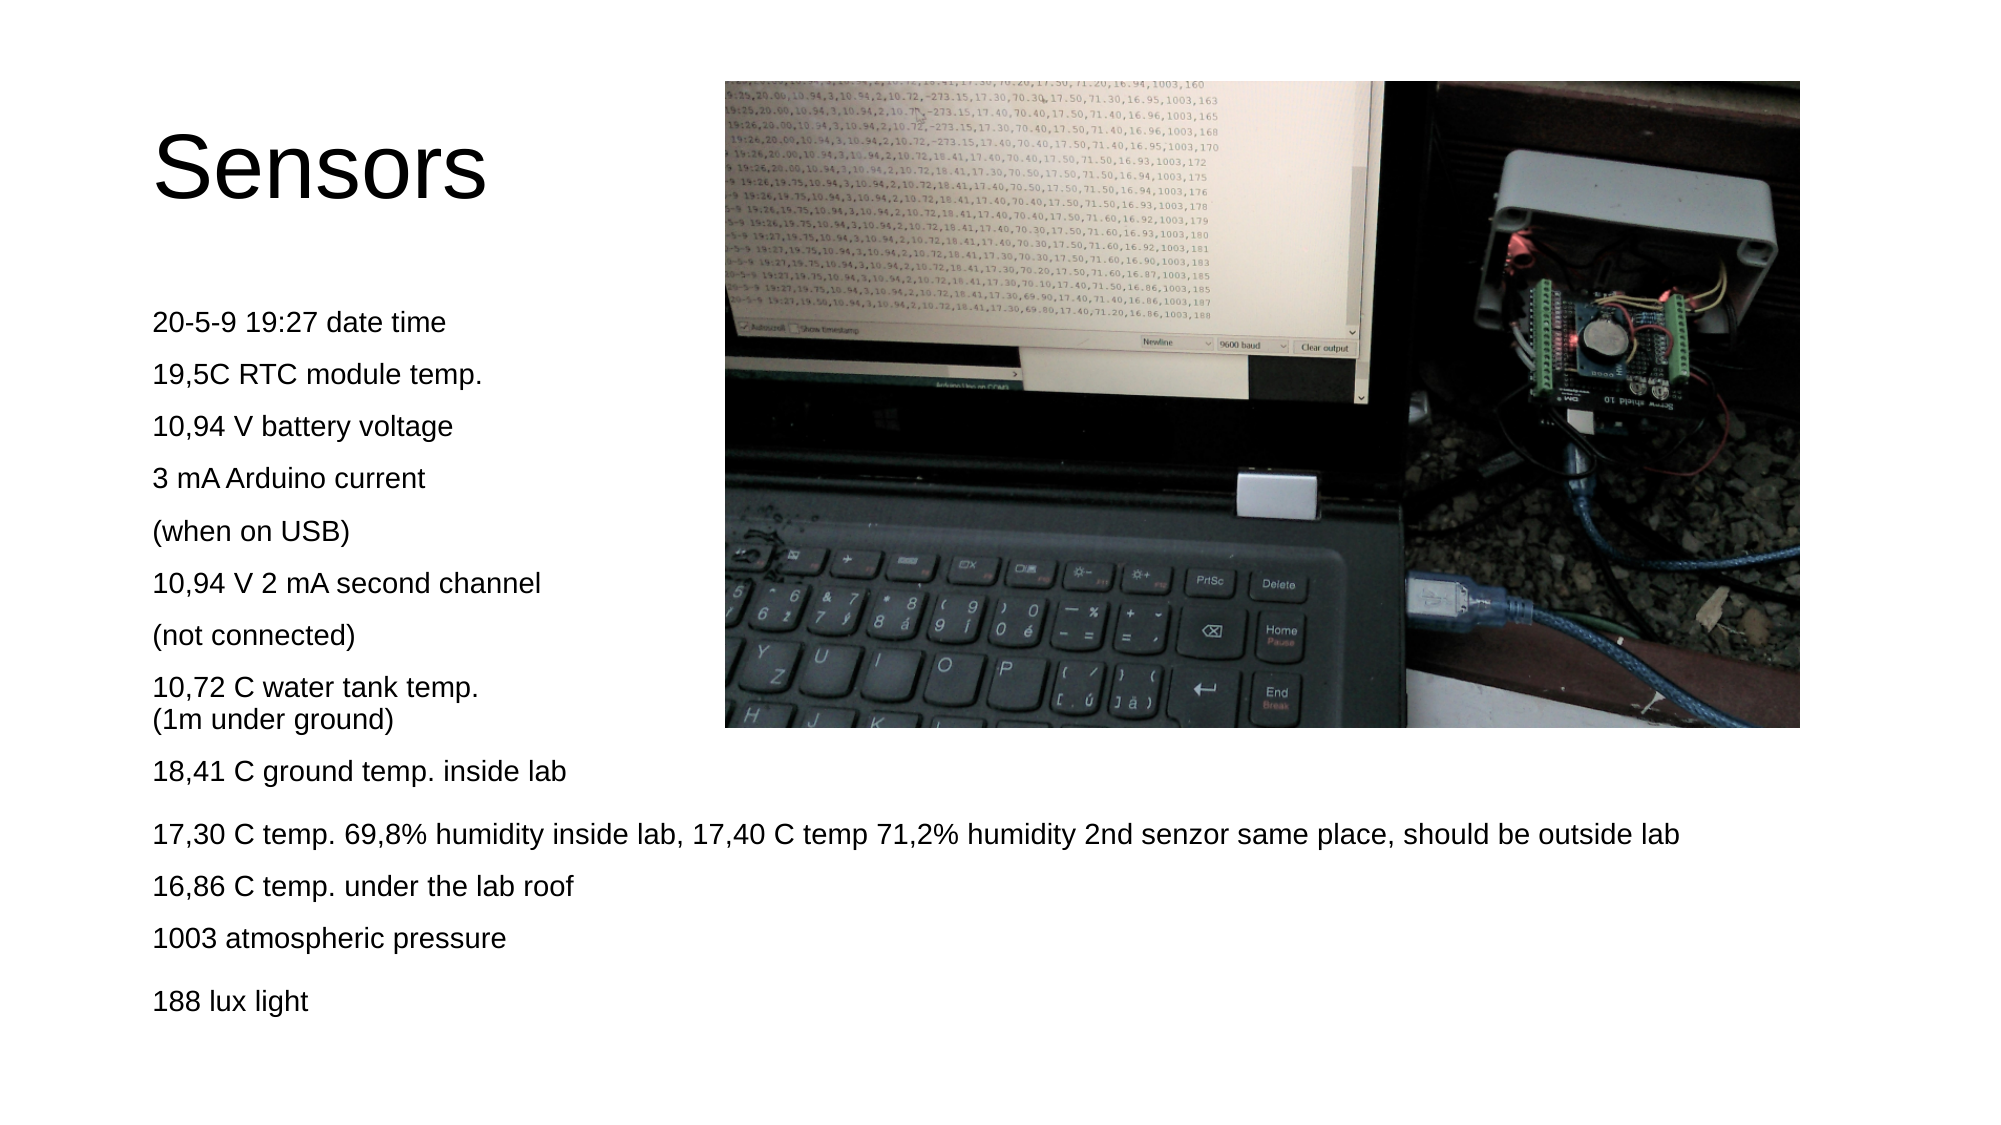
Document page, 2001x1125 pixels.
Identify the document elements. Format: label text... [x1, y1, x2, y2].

list 20-5-9 19:27 date time 19,5C RTC module temp. 10,94 V battery voltage 3 mA Arduino current (when on USB) 10,94 V 2 mA second channel (not connected) 10,72 C water tank temp. (1m under ground) 18,41 C ground temp. inside lab 17,30 C temp. 69,8% humidity inside lab, 17,40 C temp 71,2% humidity 2nd senzor same place, should be outside lab 16,86 C temp. under the lab roof 1003 atmospheric pressure 188 lux light [137, 299, 1863, 1014]
title Sensors [137, 59, 1863, 278]
picture [725, 81, 1800, 728]
